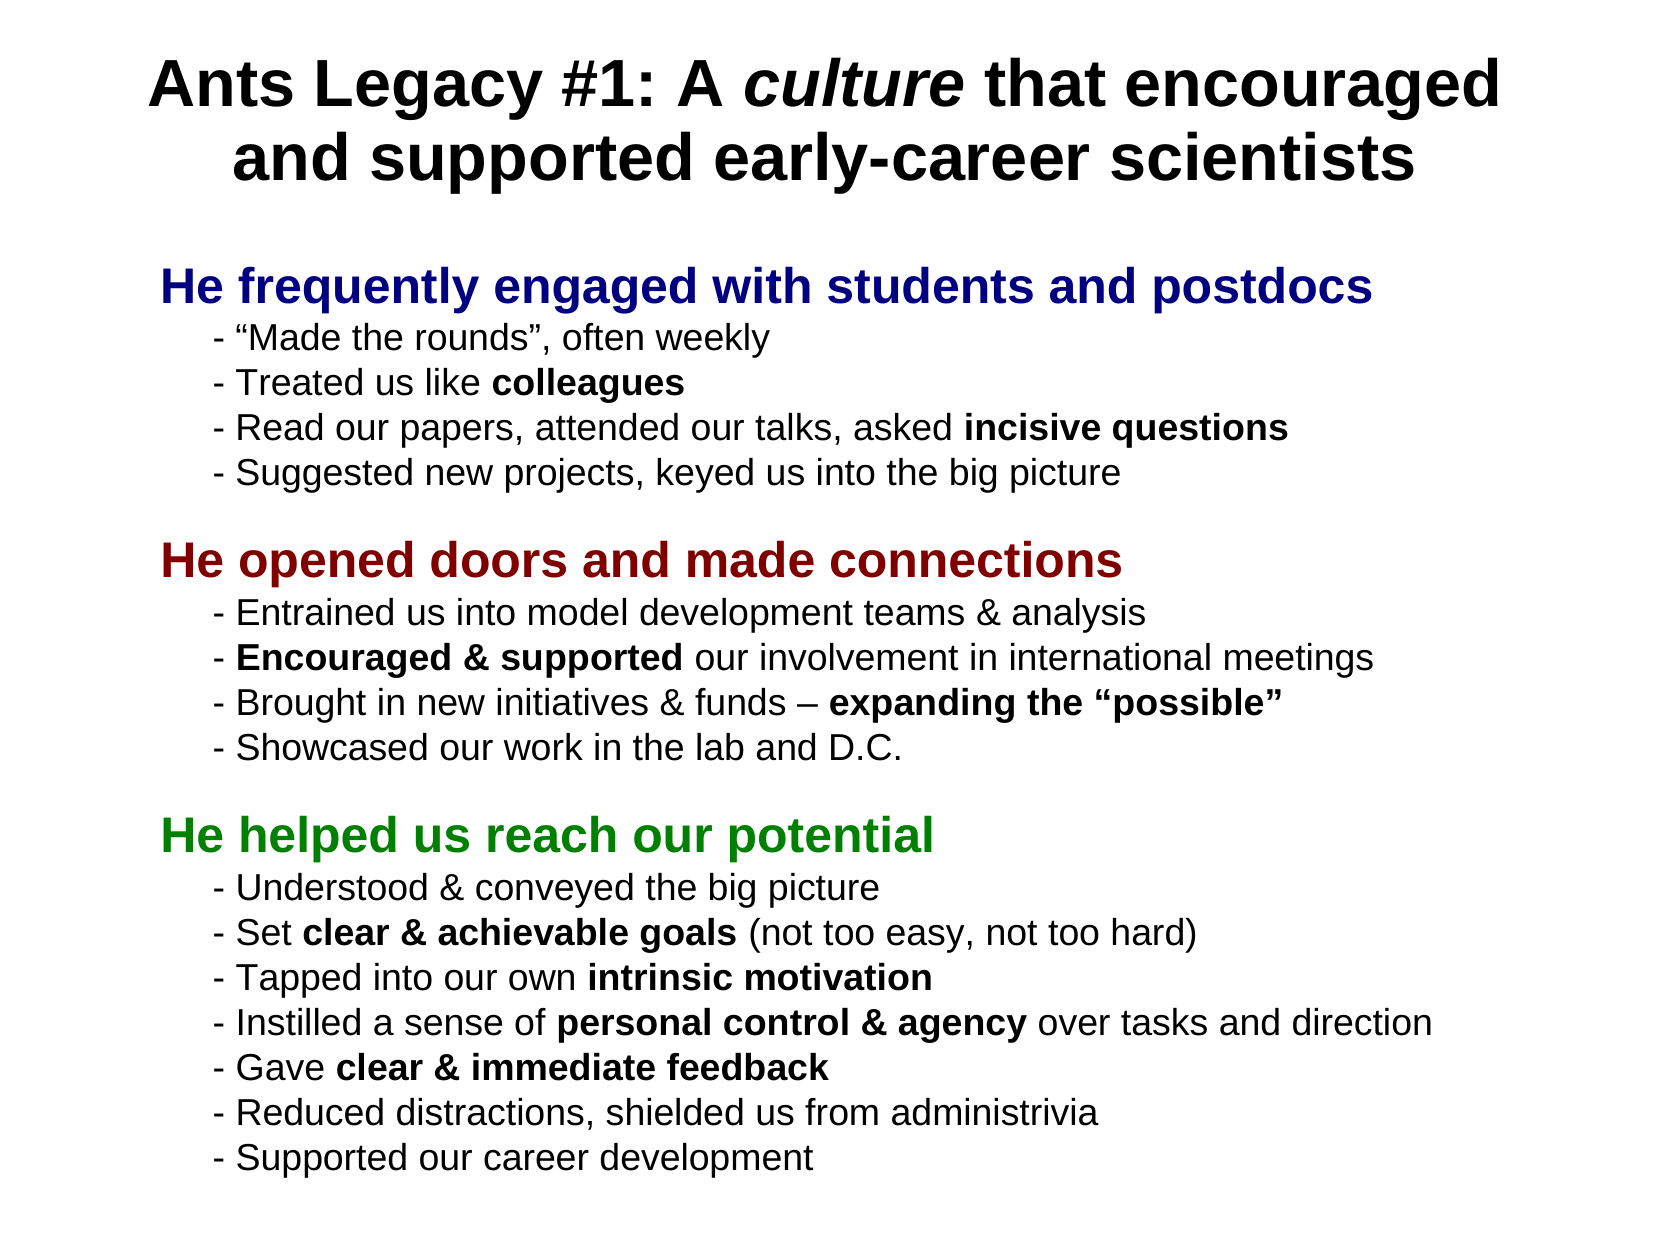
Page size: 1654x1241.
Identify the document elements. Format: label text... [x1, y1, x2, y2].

text_box He frequently engaged with students and postdocs - “Made the rounds”, often weekly - Treated us like colleagues - Read our papers, attended our talks, asked incisive questions - Suggested new projects, keyed us into the big picture [160, 249, 1592, 494]
text_box Ants Legacy #1: A culture that encouraged and supported early-career scientists [37, 47, 1613, 196]
text_box He helped us reach our potential - Understood & conveyed the big picture - Set clear & achievable goals (not too easy, not too hard) - Tapped into our own intrinsic motivation - Instilled a sense of personal control & agency over tasks and direction - Gave clear & immediate feedback - Reduced distractions, shielded us from administrivia - Supported our career development [160, 799, 1592, 1178]
text_box He opened doors and made connections - Entrained us into model development teams & analysis - Encouraged & supported our involvement in international meetings - Brought in new initiatives & funds – expanding the “possible” - Showcased our work in the lab and D.C. [160, 524, 1592, 769]
